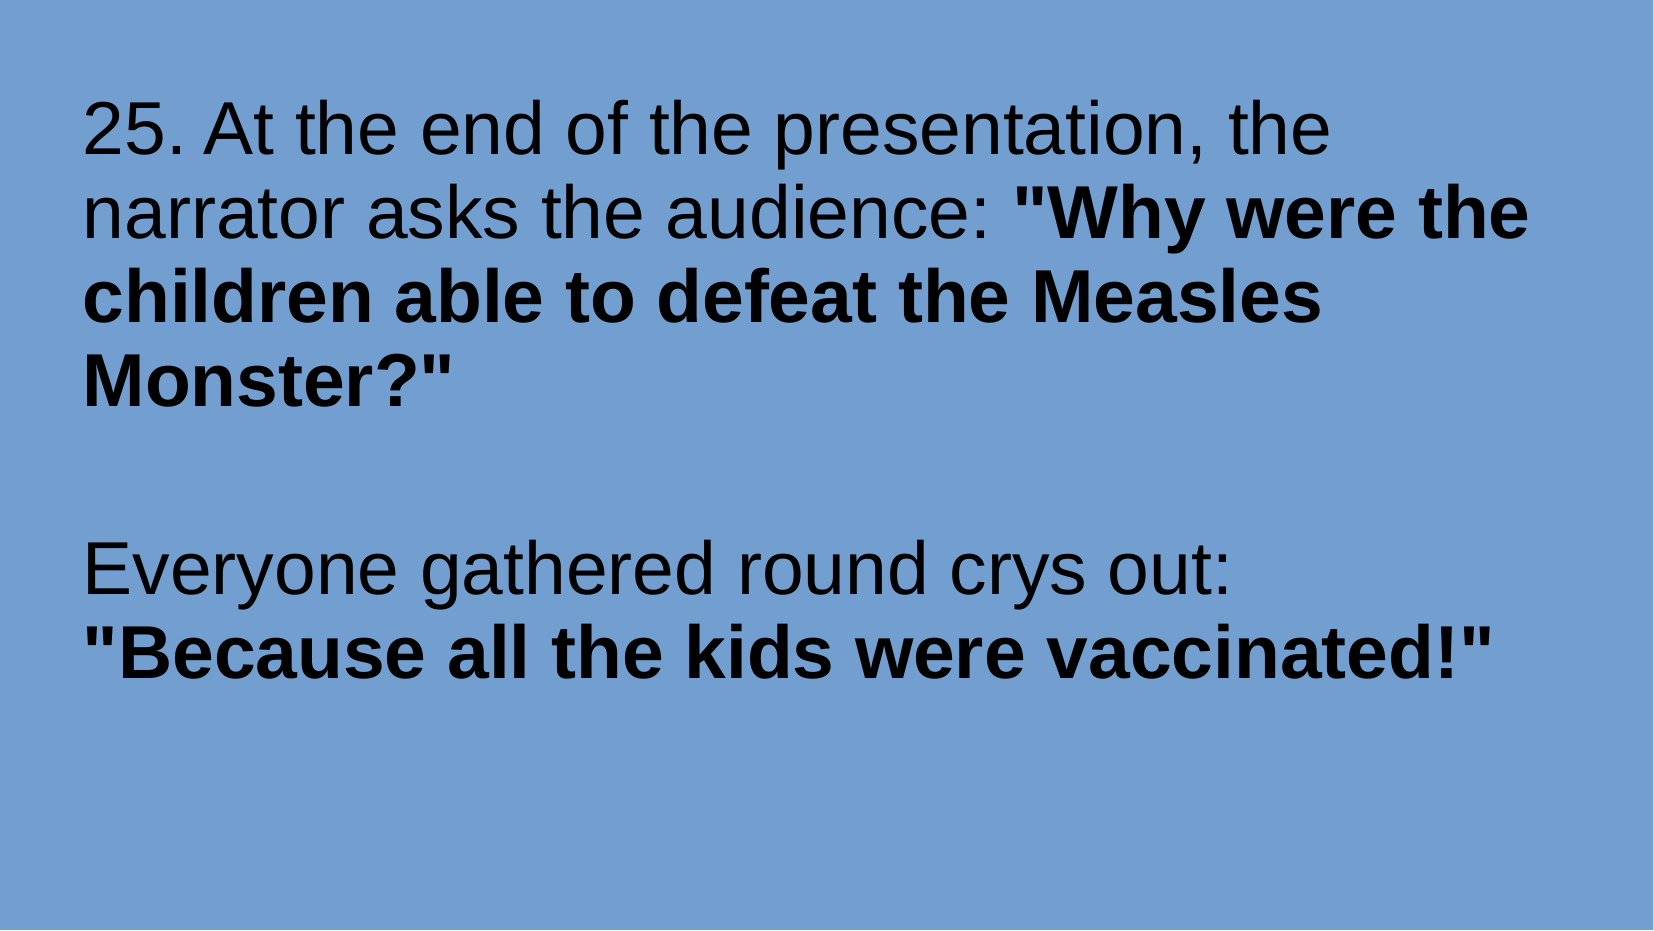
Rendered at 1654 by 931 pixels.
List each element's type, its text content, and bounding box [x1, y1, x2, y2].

list 25. At the end of the presentation, the narrator asks the audience: "Why were the children able to defeat the Measles Monster?" Everyone gathered round crys out: "Because all the kids were vaccinated!" [82, 86, 1571, 886]
